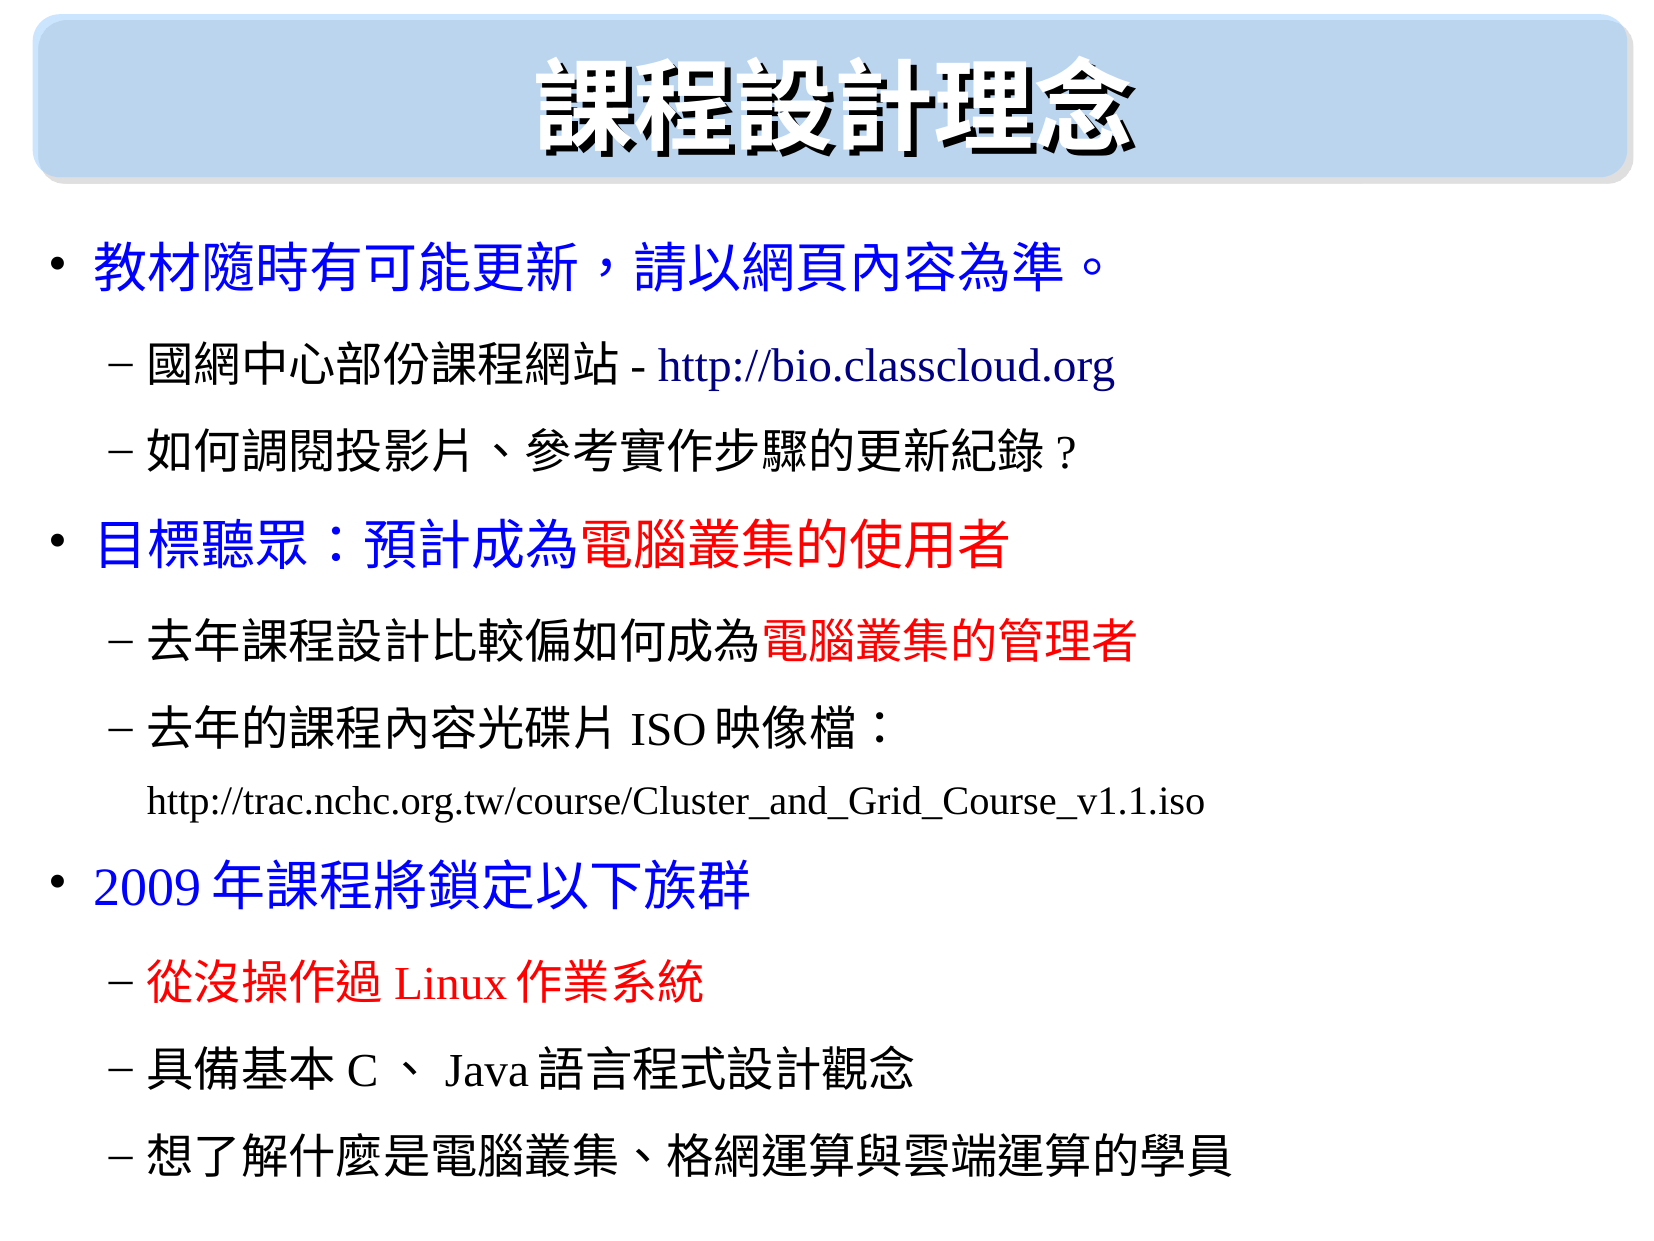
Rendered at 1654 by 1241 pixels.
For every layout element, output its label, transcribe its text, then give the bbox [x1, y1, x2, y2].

title 課程設計理念 [124, 38, 1542, 160]
list 教材隨時有可能更新，請以網頁內容為準。 國網中心部份課程網站- http://bio.classcloud.org 如何調閱投影片、參考實作步驟的更新紀錄? 目標聽眾：預計成為電腦叢集的使用者 去年課程設計比較偏如何成為電腦叢集的管理者 去年的課程內容光碟片ISO映像檔： http://trac.nchc.org.tw/course/Cluster_and_Grid_Course_v1.1.iso 2009年課程將鎖定以下族群 從沒操作過Linux作業系統 具備基本C、Java語言程式設計觀念 想了解什麼是電腦叢集、格網運算與雲端運算的學員 [48, 224, 1625, 1199]
text_box [32, 14, 1628, 178]
